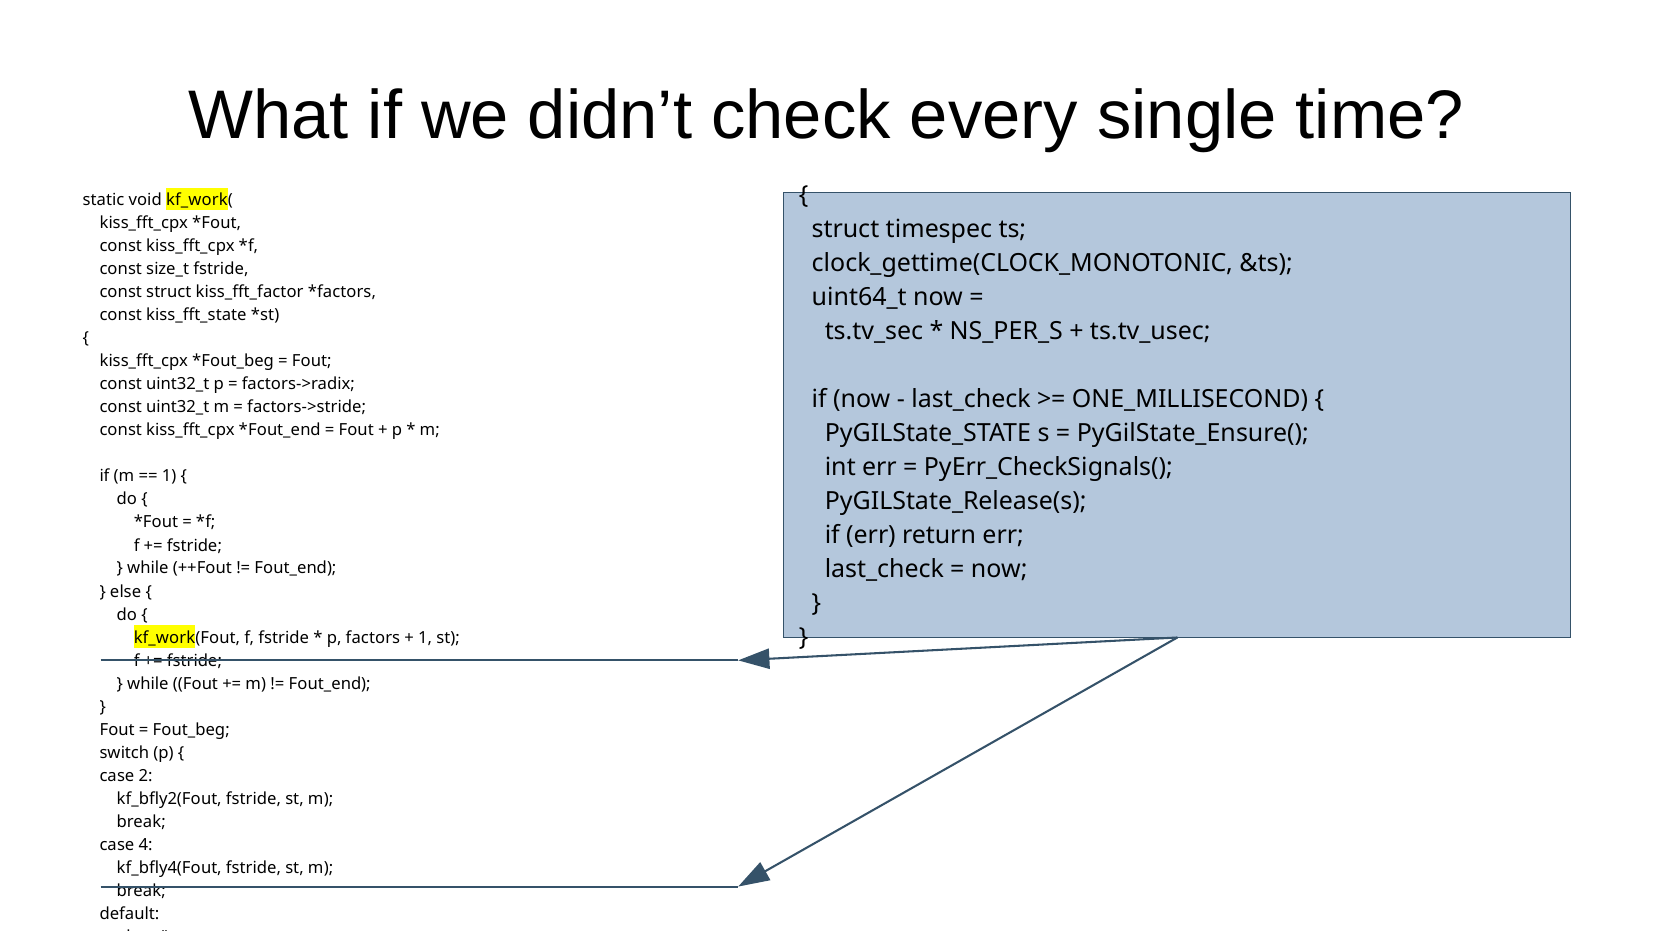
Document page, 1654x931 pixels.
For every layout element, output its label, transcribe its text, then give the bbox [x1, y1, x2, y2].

text_box { struct timespec ts; clock_gettime(CLOCK_MONOTONIC, &ts); uint64_t now = ts.tv_sec * NS_PER_S + ts.tv_usec; if (now - last_check >= ONE_MILLISECOND) { PyGILState_STATE s = PyGilState_Ensure(); int err = PyErr_CheckSignals(); PyGILState_Release(s); if (err) return err; last_check = now; } } [783, 192, 1571, 638]
list static void kf_work( kiss_fft_cpx *Fout, const kiss_fft_cpx *f, const size_t fstride, const struct kiss_fft_factor *factors, const kiss_fft_state *st) { kiss_fft_cpx *Fout_beg = Fout; const uint32_t p = factors->radix; const uint32_t m = factors->stride; const kiss_fft_cpx *Fout_end = Fout + p * m; if (m == 1) { do { *Fout = *f; f += fstride; } while (++Fout != Fout_end); } else { do { kf_work(Fout, f, fstride * p, factors + 1, st); f += fstride; } while ((Fout += m) != Fout_end); } Fout = Fout_beg; switch (p) { case 2: kf_bfly2(Fout, fstride, st, m); break; case 4: kf_bfly4(Fout, fstride, st, m); break; default: abort(); } } [82, 187, 1571, 901]
title What if we didn’t check every single time? [82, 37, 1571, 187]
